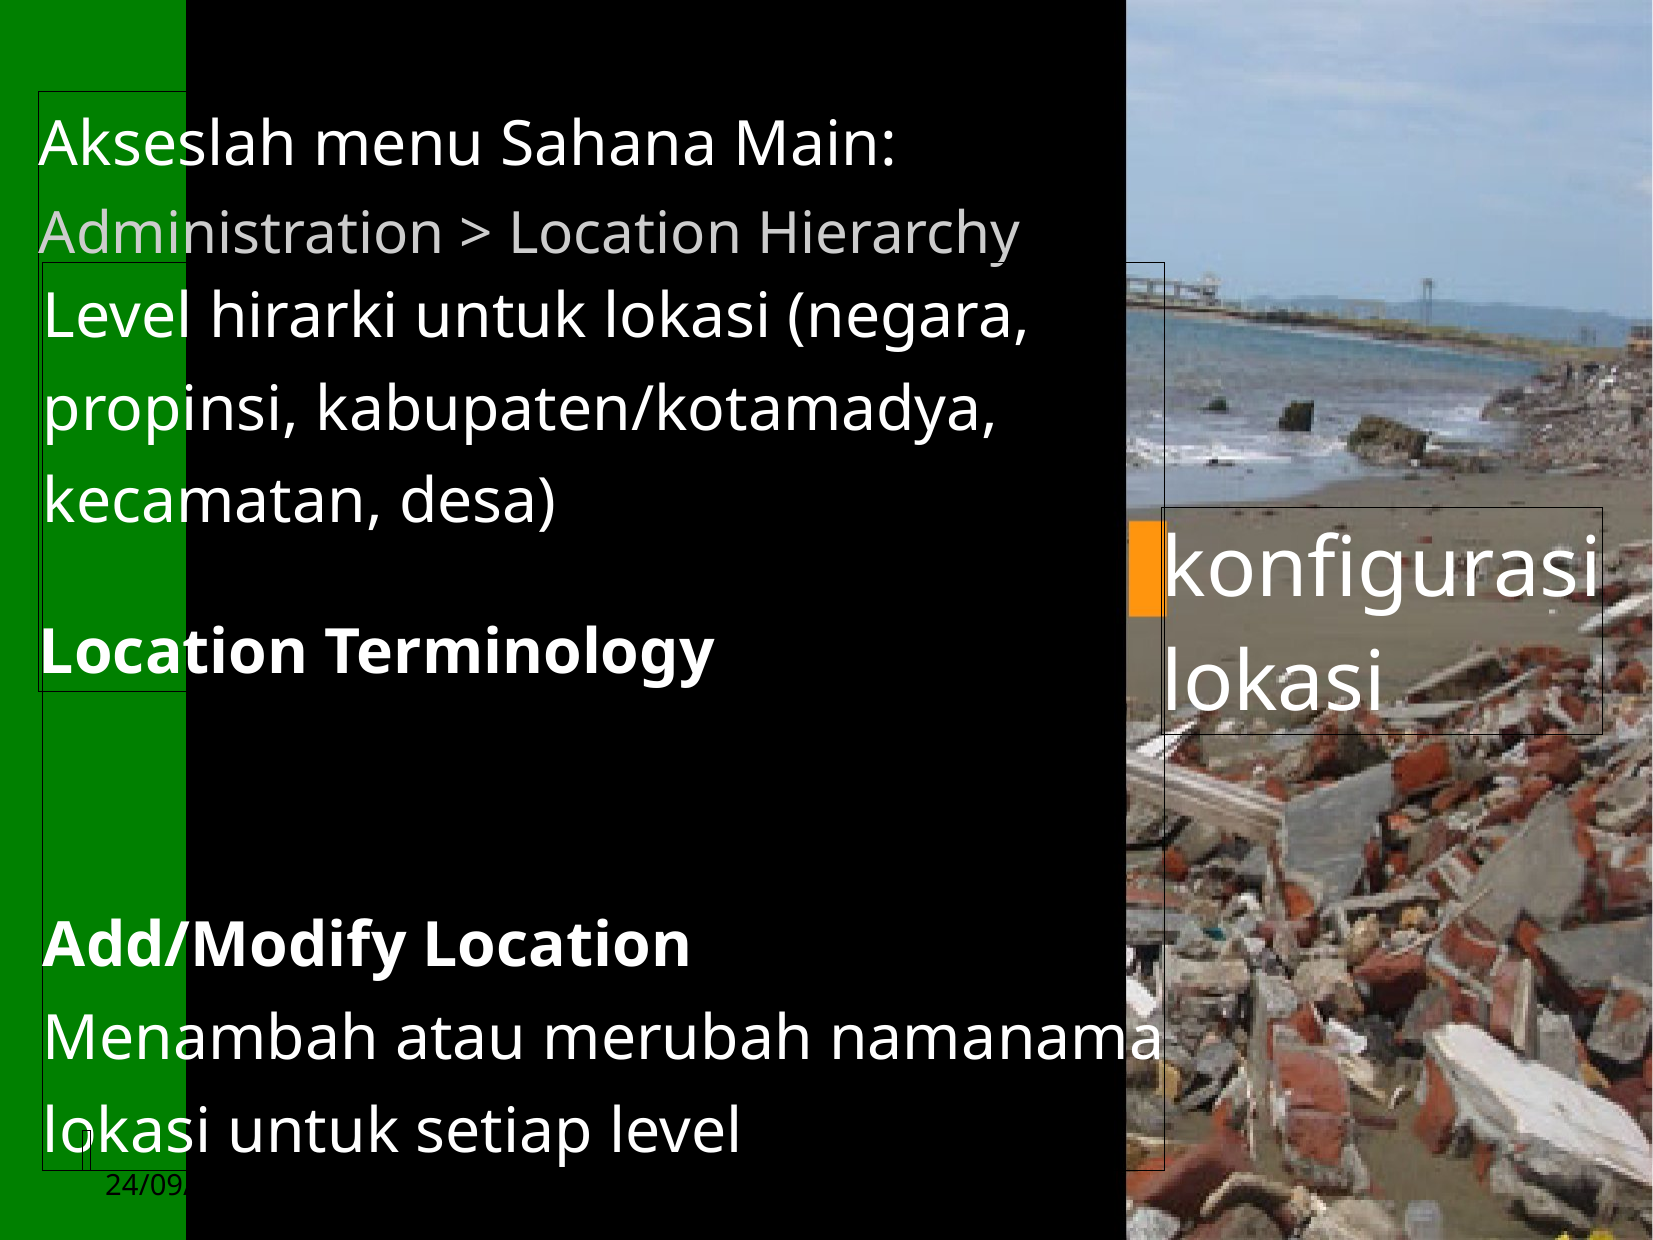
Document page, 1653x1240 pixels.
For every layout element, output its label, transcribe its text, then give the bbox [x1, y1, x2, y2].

text_box Akseslah menu Sahana Main: Administration > Location Hierarchy Location Terminology [38, 91, 1021, 692]
text_box konfigurasi lokasi [1161, 507, 1603, 735]
picture [186, 0, 1653, 1240]
text_box Level hirarki untuk lokasi (negara, propinsi, kabupaten/kotamadya, kecamatan, desa) Add/Modify Location Menambah atau merubah nama­nama lokasi untuk setiap level [42, 262, 1165, 1171]
